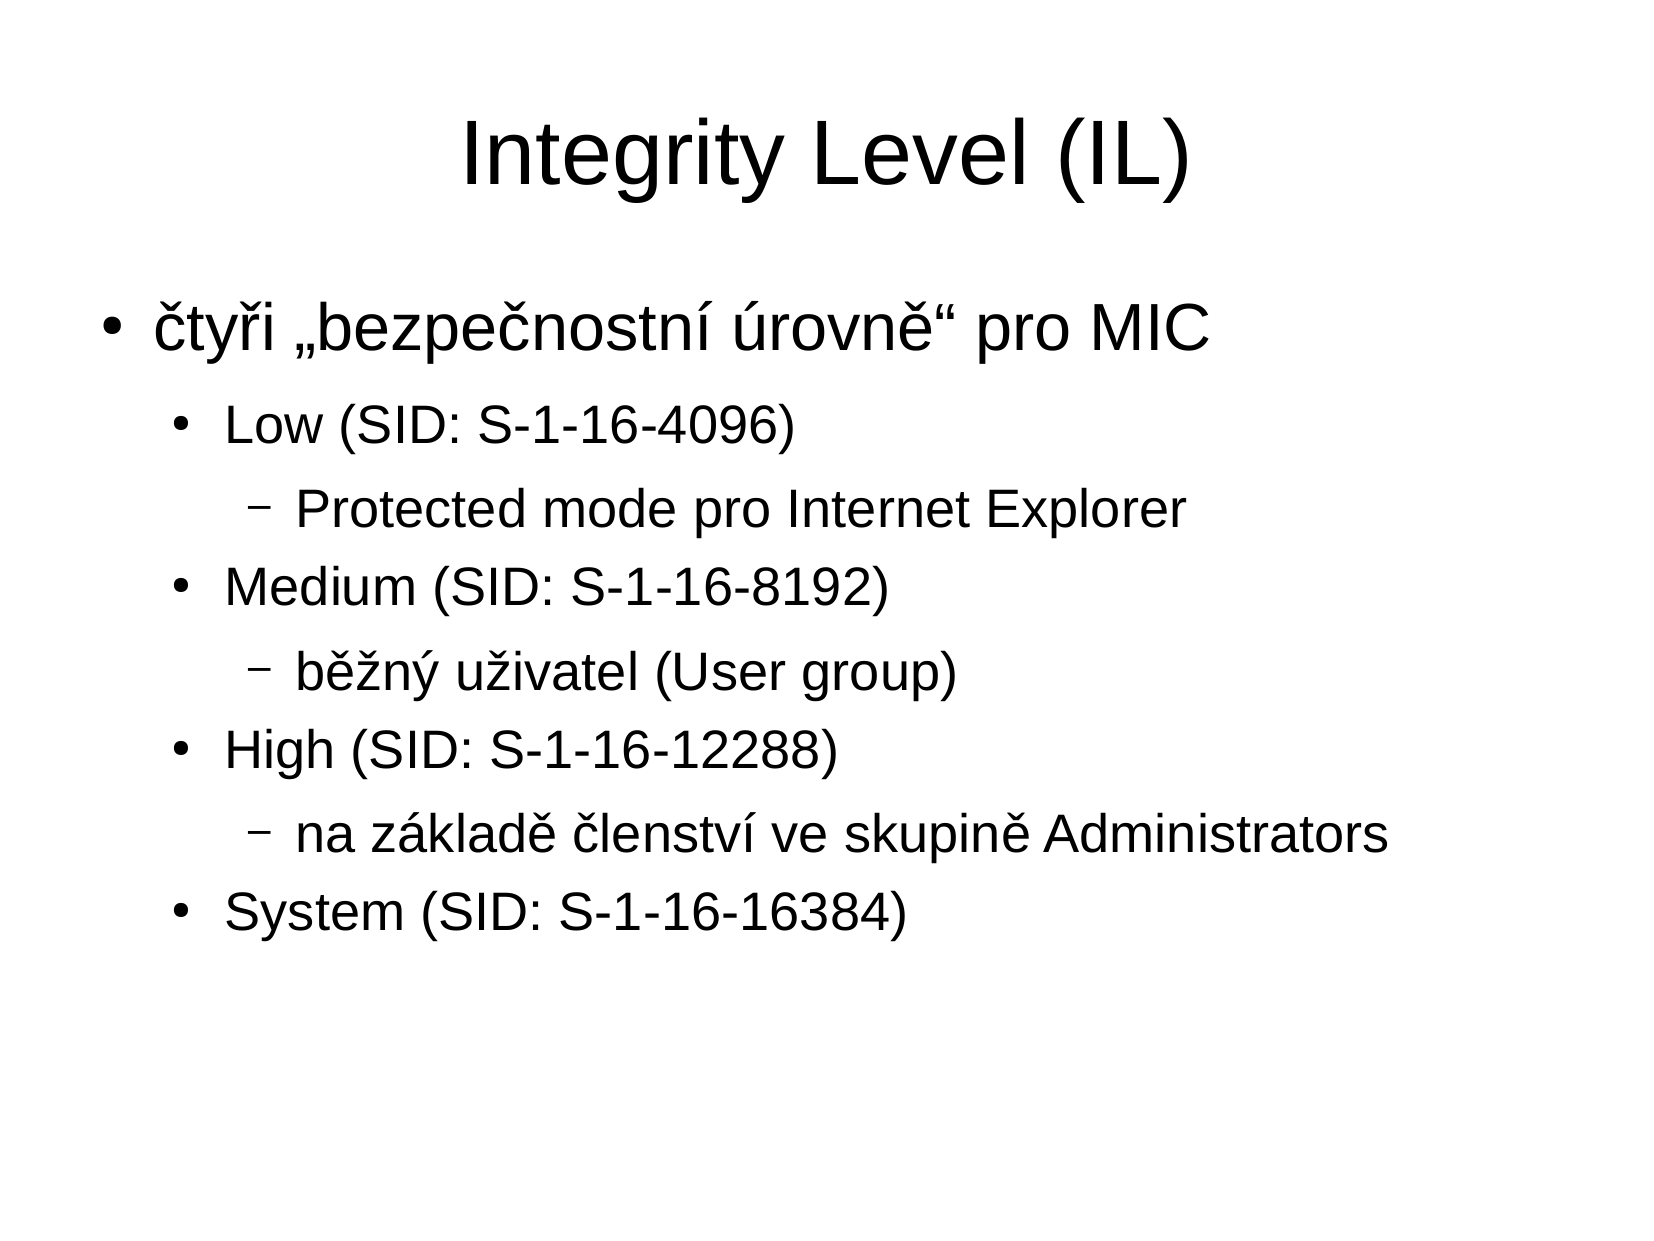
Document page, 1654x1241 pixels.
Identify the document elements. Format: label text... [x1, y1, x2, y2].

list čtyři „bezpečnostní úrovně“ pro MIC Low (SID: S-1-16-4096) Protected mode pro Internet Explorer Medium (SID: S-1-16-8192) běžný uživatel (User group) High (SID: S-1-16-12288) na základě členství ve skupině Administrators System (SID: S-1-16-16384) [82, 290, 1642, 1010]
title Integrity Level (IL) [82, 49, 1571, 257]
